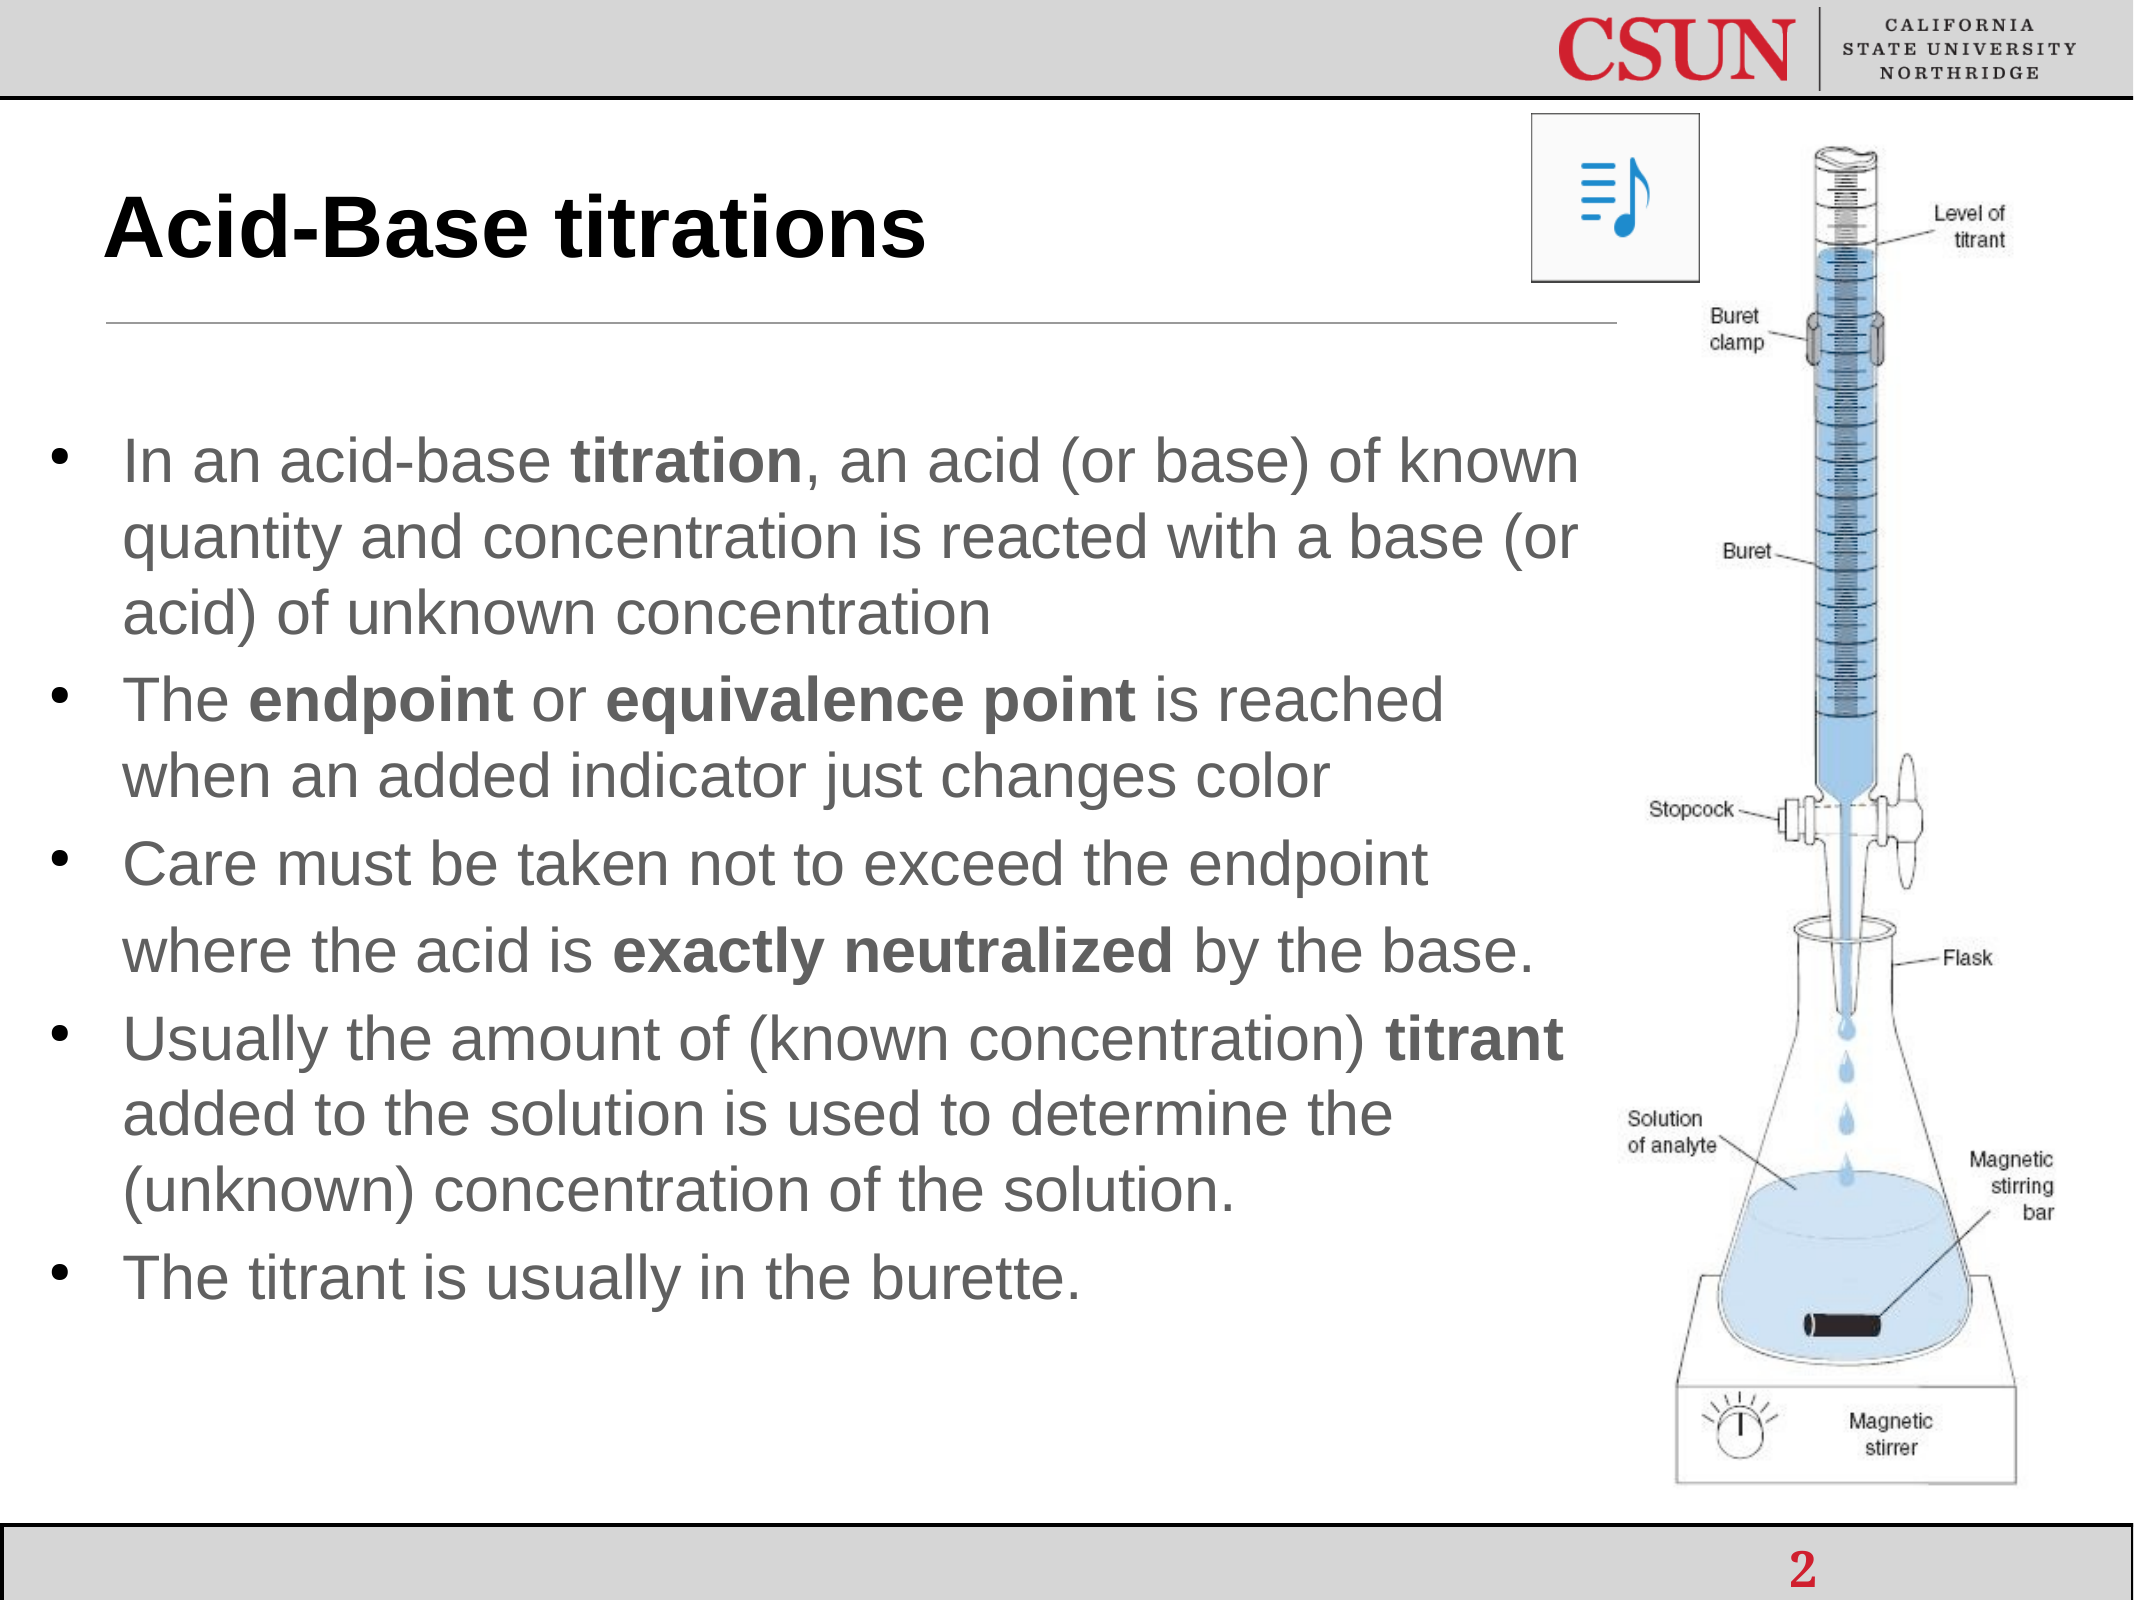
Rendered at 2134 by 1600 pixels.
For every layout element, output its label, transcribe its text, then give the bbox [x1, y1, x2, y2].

list In an acid-base titration, an acid (or base) of known quantity and concentration is reacted with a base (or acid) of unknown concentration The endpoint or equivalence point is reached when an added indicator just changes color Care must be taken not to exceed the endpoint where the acid is exactly neutralized by the base. Usually the amount of (known concentration) titrant added to the solution is used to determine the (unknown) concentration of the solution. The titrant is usually in the burette. [40, 411, 1612, 1335]
picture [1617, 131, 2067, 1498]
picture [1559, 7, 2076, 91]
title Acid-Base titrations [93, 104, 2040, 284]
text_box [1530, 112, 1702, 284]
